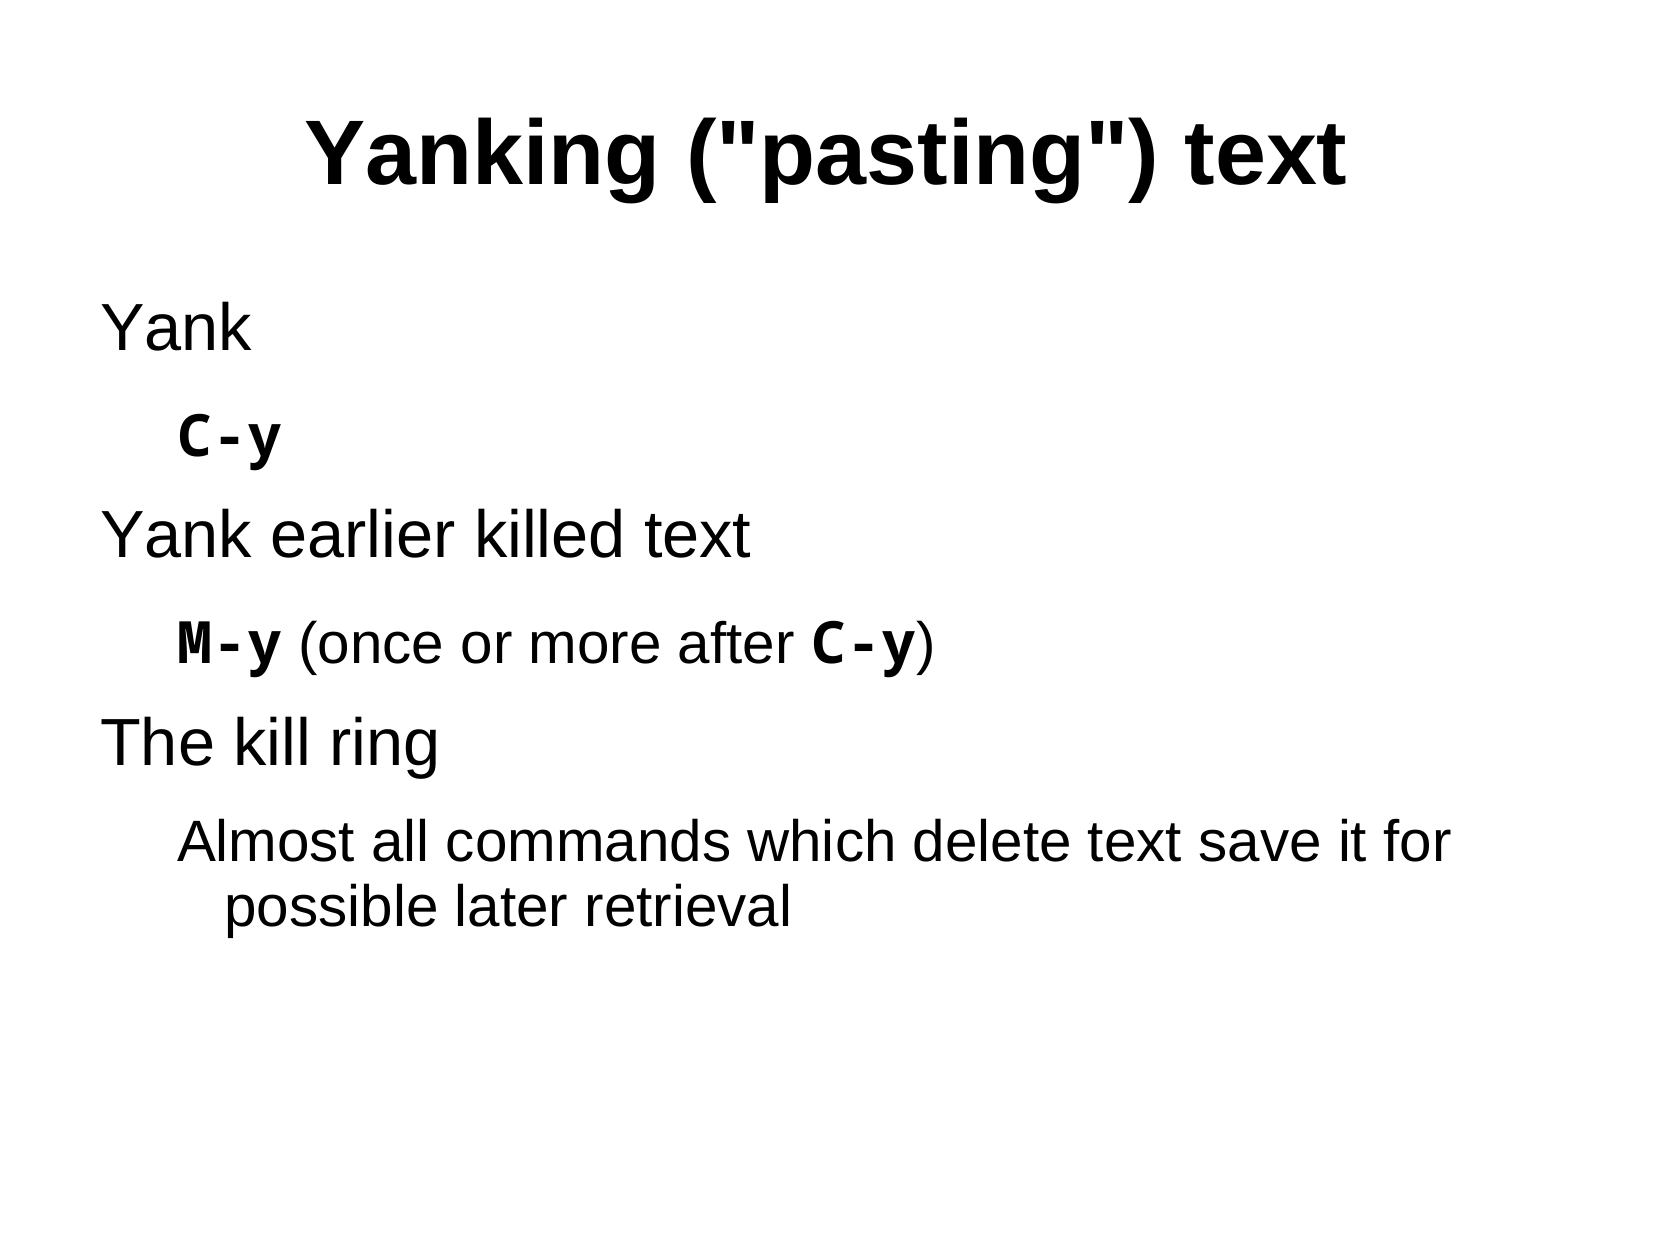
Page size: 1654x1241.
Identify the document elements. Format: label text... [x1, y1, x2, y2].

title Yanking ("pasting") text [82, 49, 1571, 257]
list Yank C-y Yank earlier killed text M-y (once or more after C-y) The kill ring Almost all commands which delete text save it for possible later retrieval [82, 290, 1571, 1109]
